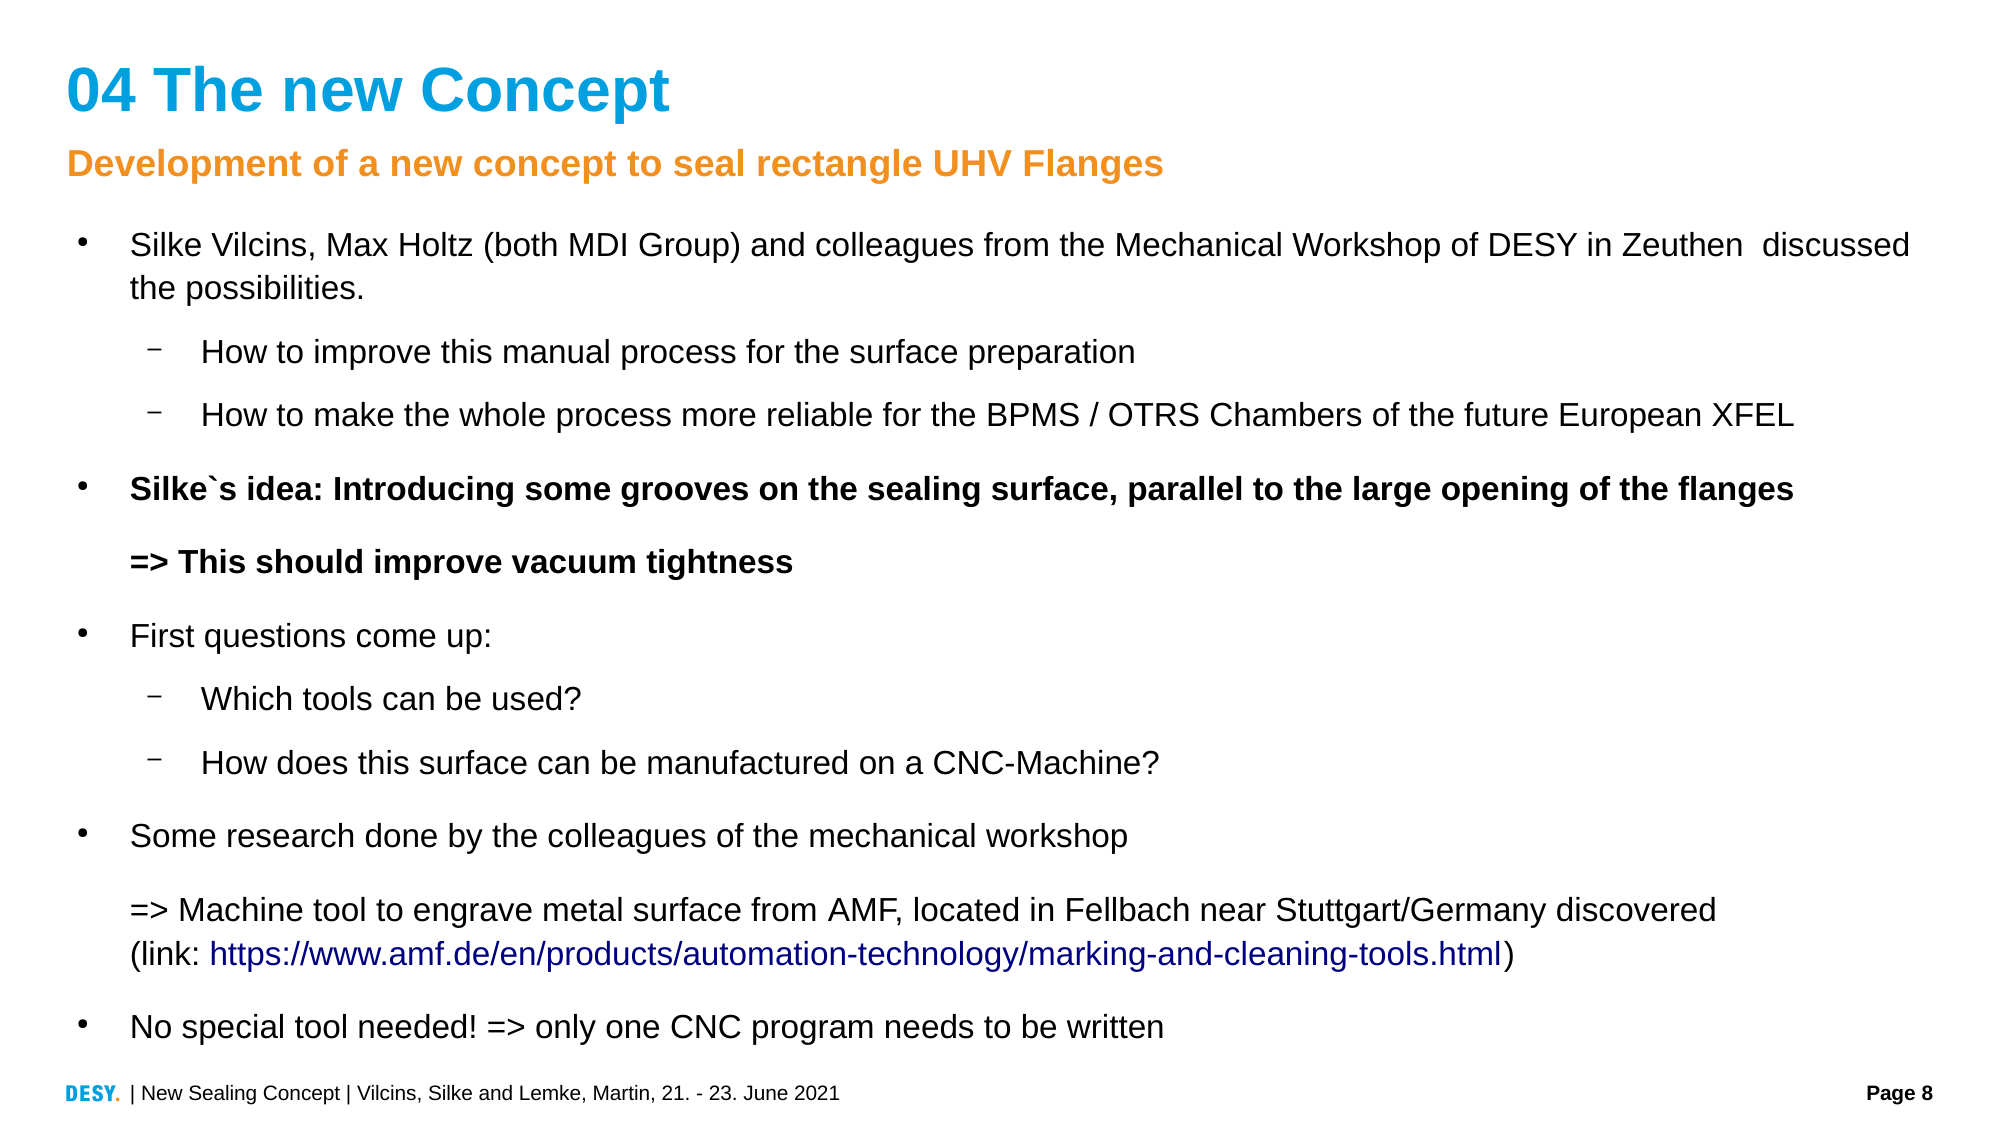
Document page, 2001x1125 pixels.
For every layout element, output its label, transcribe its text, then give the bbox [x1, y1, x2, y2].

list Silke Vilcins, Max Holtz (both MDI Group) and colleagues from the Mechanical Workshop of DESY in Zeuthen discussed the possibilities. How to improve this manual process for the surface preparation How to make the whole process more reliable for the BPMS / OTRS Chambers of the future European XFEL Silke`s idea: Introducing some grooves on the sealing surface, parallel to the large opening of the flanges => This should improve vacuum tightness First questions come up: Which tools can be used? How does this surface can be manufactured on a CNC-Machine? Some research done by the colleagues of the mechanical workshop => Machine tool to engrave metal surface from AMF, located in Fellbach near Stuttgart/Germany discovered (link: https://www.amf.de/en/products/automation-technology/marking-and-cleaning-tools.html) No special tool needed! => only one CNC program needs to be written [59, 218, 1949, 1053]
title 04 The new Concept [66, 57, 1933, 132]
list Development of a new concept to seal rectangle UHV Flanges [66, 134, 1933, 197]
text_box | New Sealing Concept | Vilcins, Silke and Lemke, Martin, 21. - 23. June 2021 [129, 1079, 1762, 1111]
